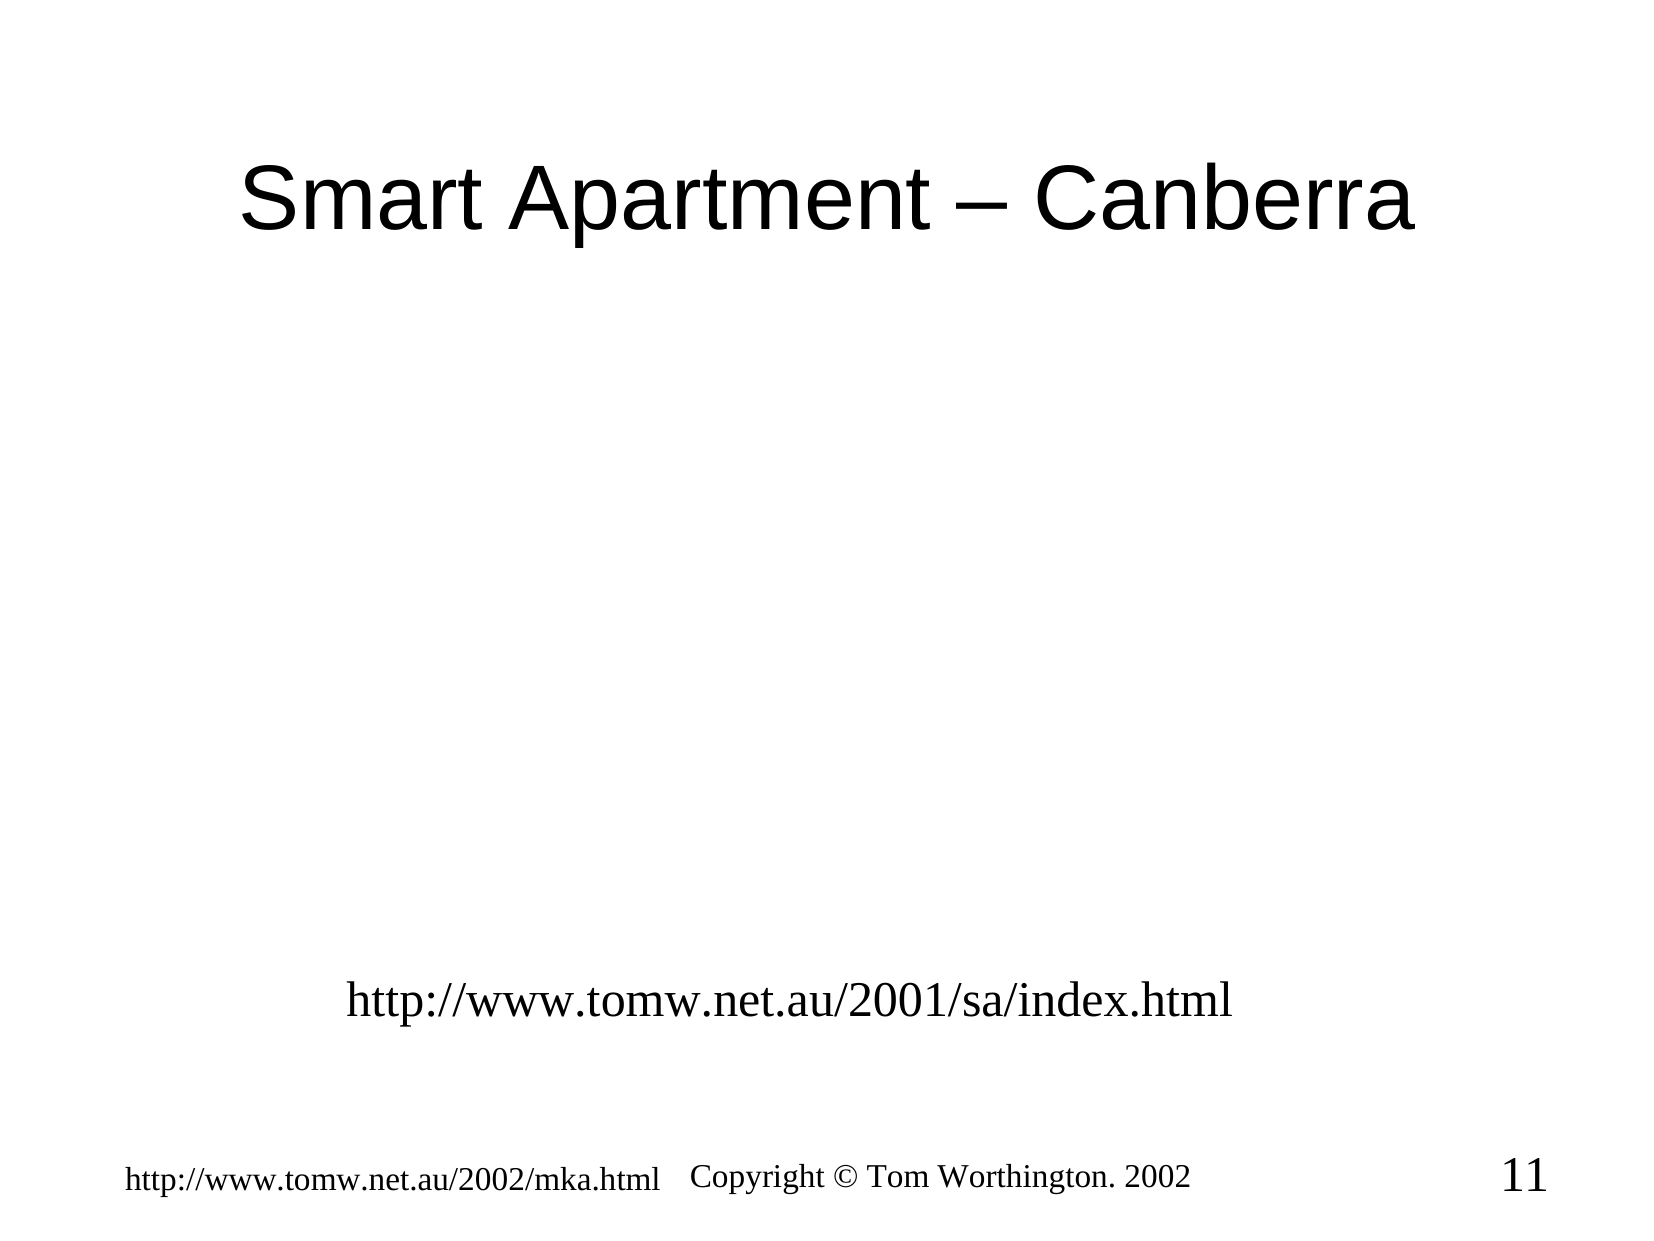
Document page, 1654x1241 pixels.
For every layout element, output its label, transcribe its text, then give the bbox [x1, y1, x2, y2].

text_box http://www.tomw.net.au/2001/sa/index.html [346, 974, 1322, 1028]
